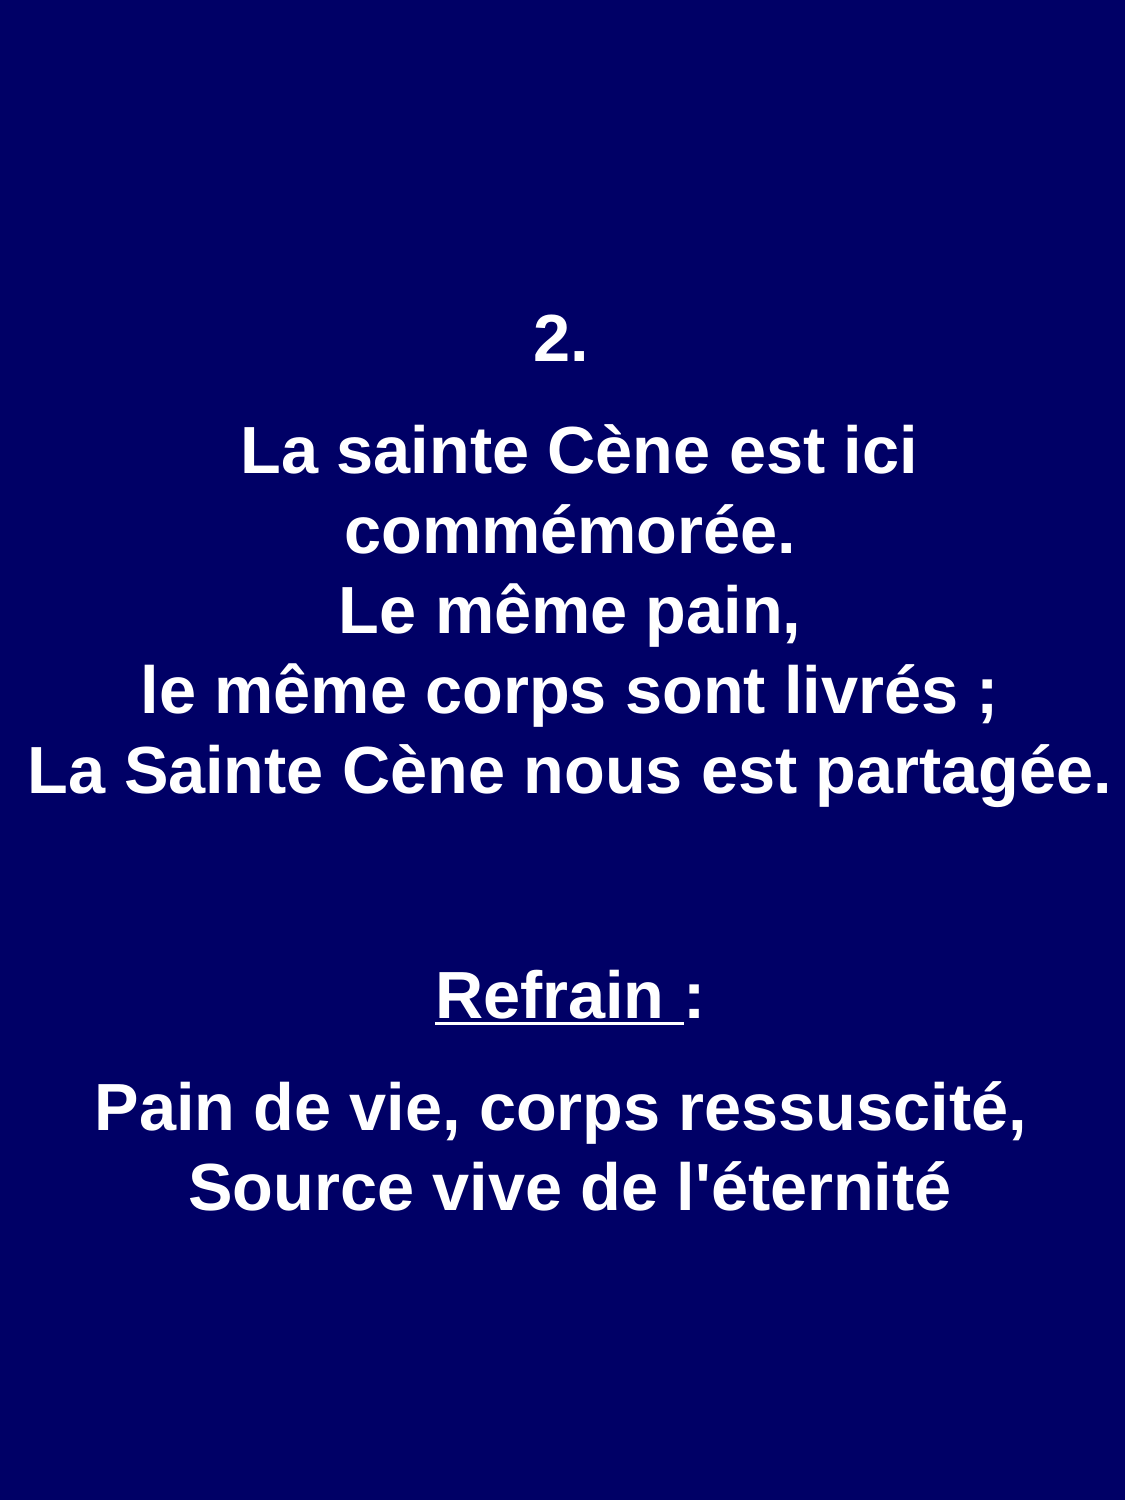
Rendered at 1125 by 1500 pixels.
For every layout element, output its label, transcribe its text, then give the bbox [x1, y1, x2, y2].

text_box 2. La sainte Cène est ici commémorée. Le même pain, le même corps sont livrés ; La Sainte Cène nous est partagée. Refrain : Pain de vie, corps ressuscité, Source vive de l'éternité [11, 127, 1125, 1232]
